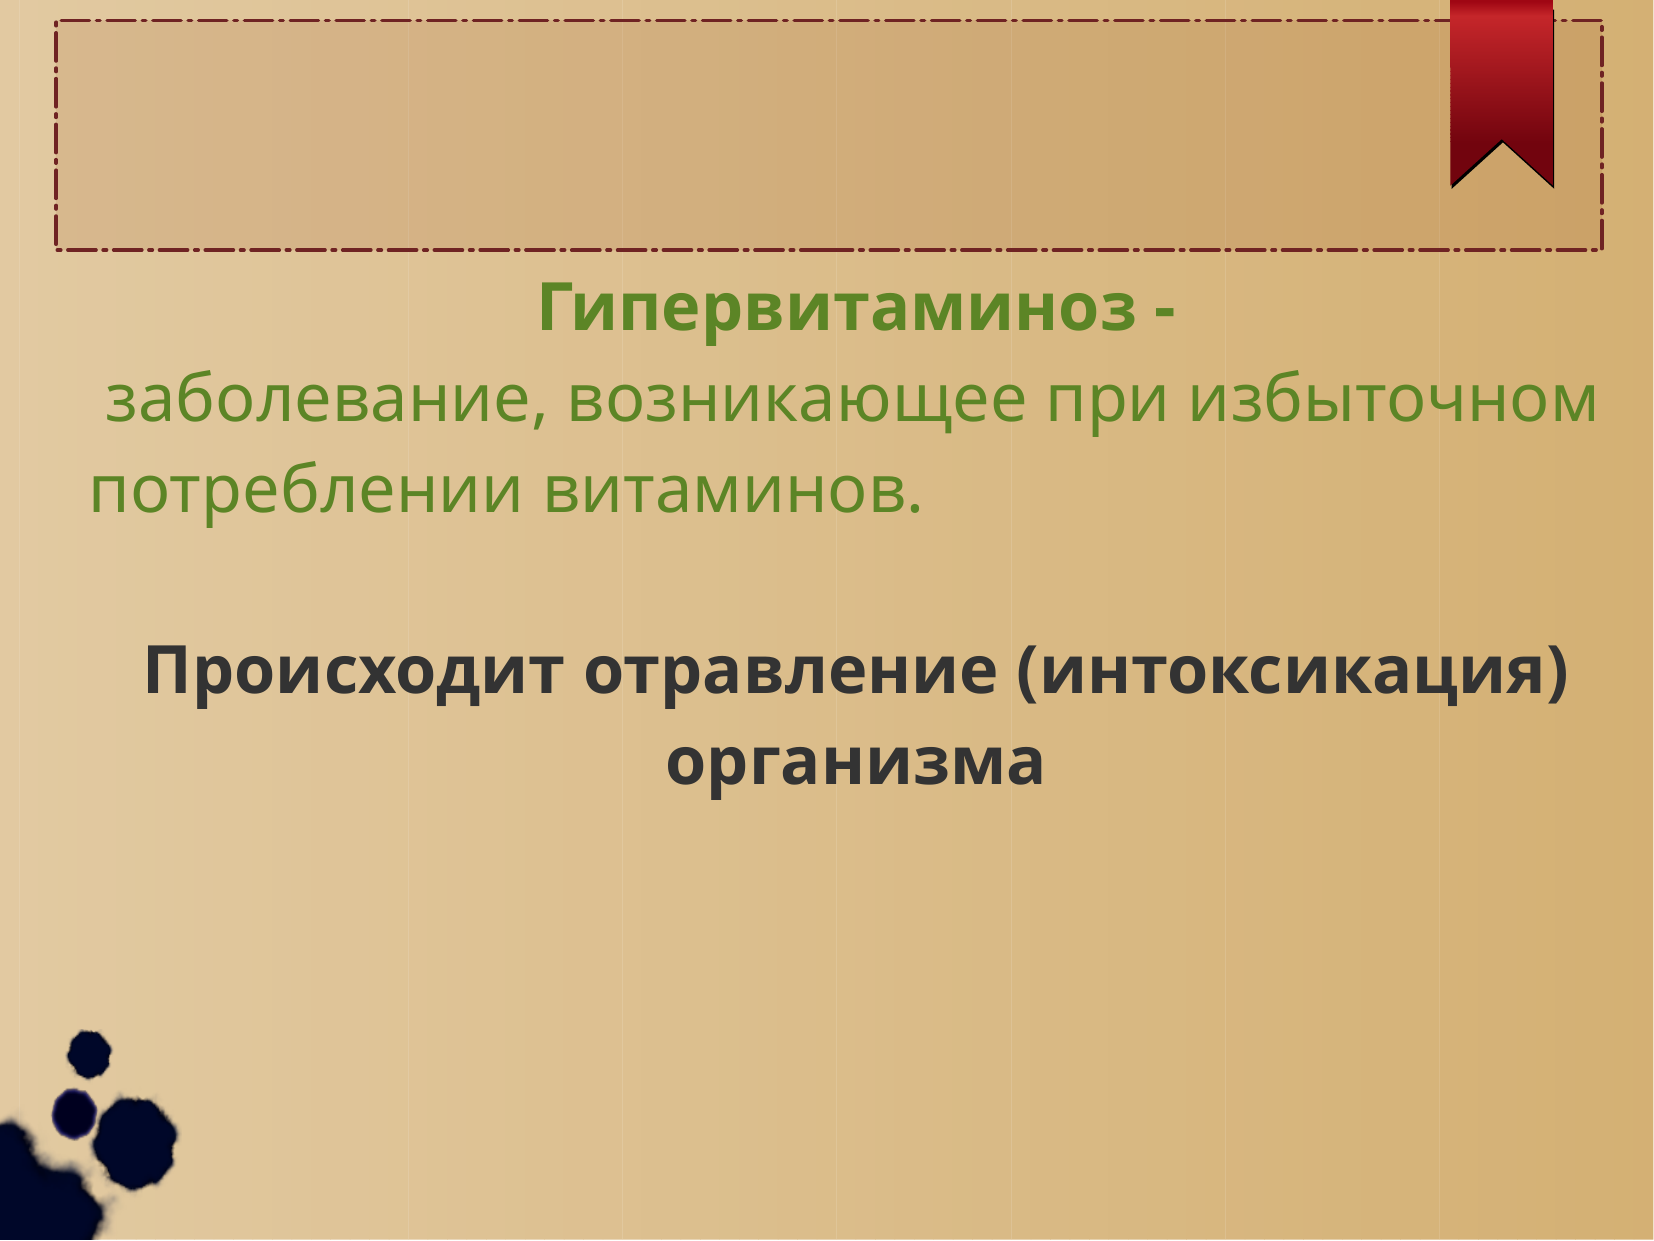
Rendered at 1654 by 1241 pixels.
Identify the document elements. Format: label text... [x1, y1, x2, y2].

subtitle Гипервитаминоз - заболевание, возникающее при избыточном потреблении витаминов. Происходит отравление (интоксикация) организма [88, 236, 1625, 827]
